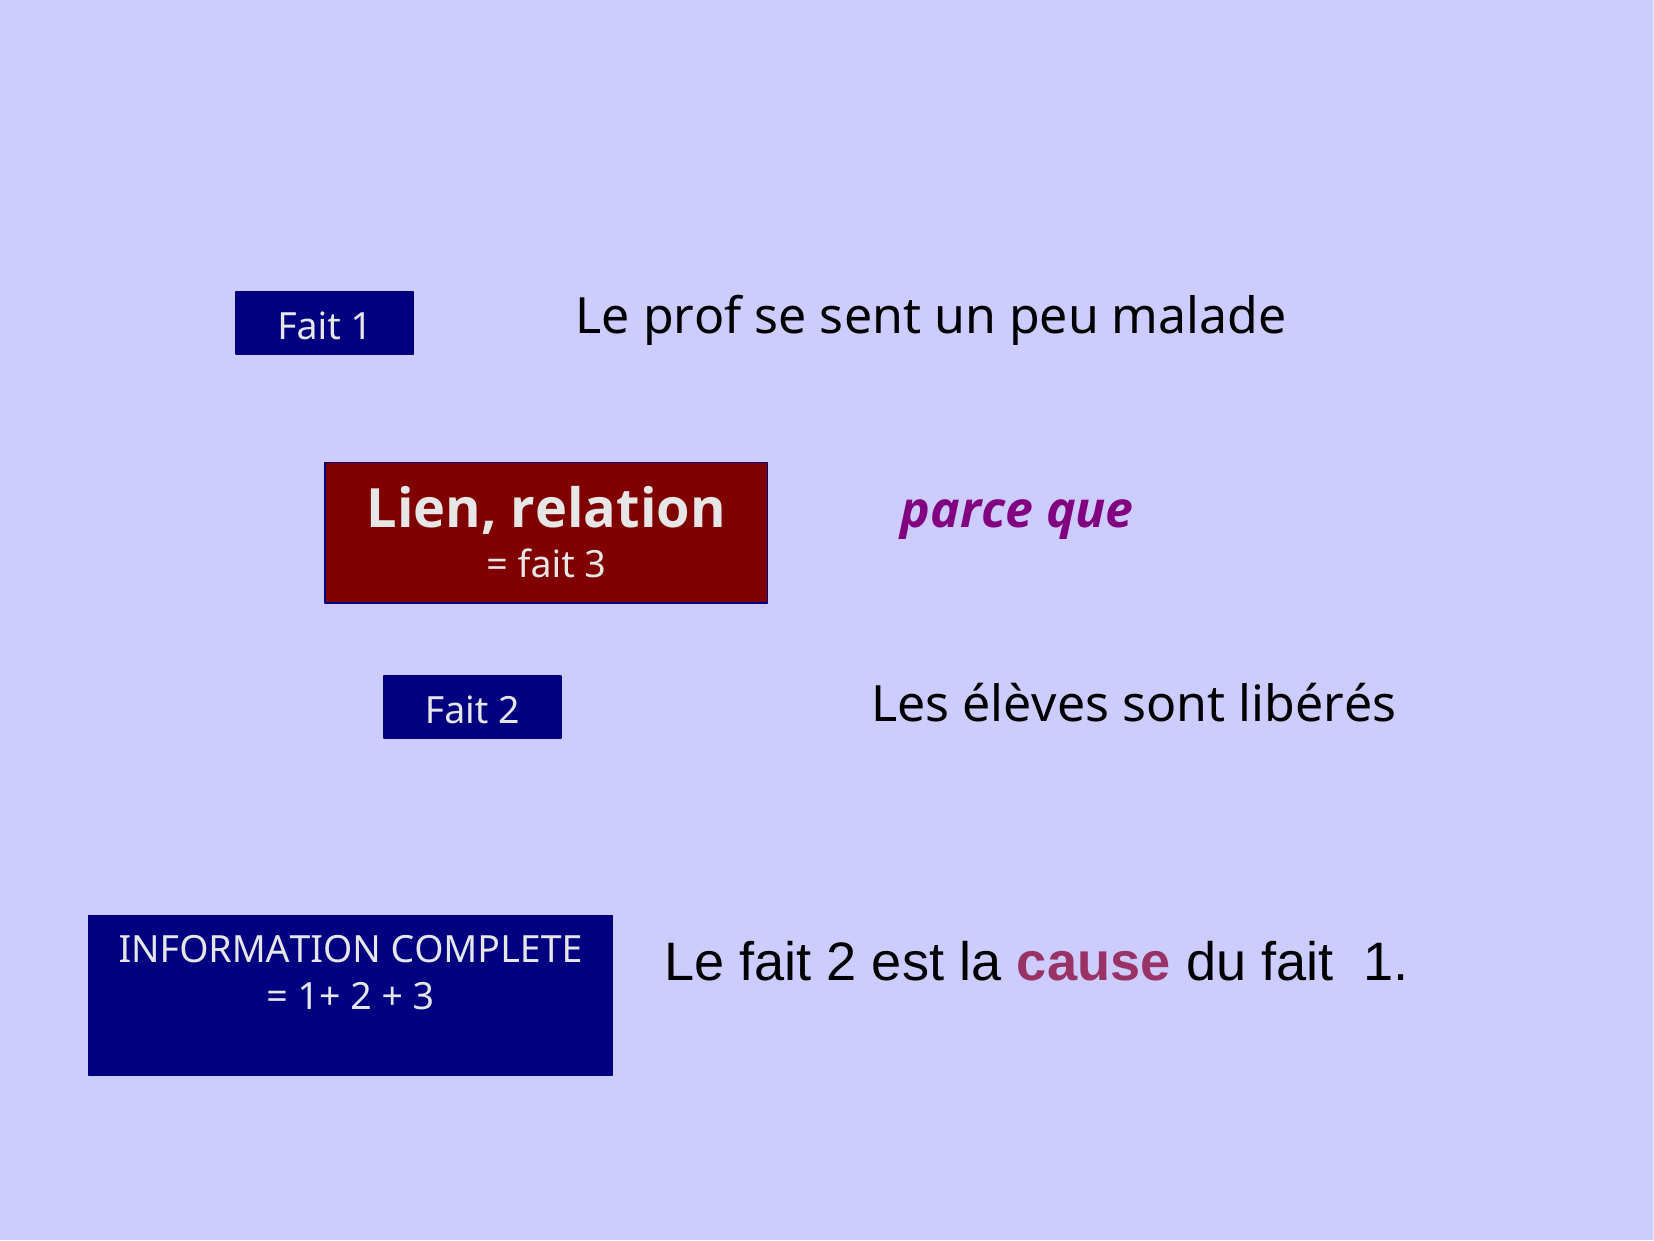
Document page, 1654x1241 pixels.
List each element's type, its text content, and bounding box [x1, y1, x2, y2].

text_box Le prof se sent un peu malade [560, 265, 1430, 355]
text_box Le fait 2 est la cause du fait 1. [649, 921, 1477, 1070]
text_box parce que [885, 472, 1506, 545]
text_box Les élèves sont libérés [856, 653, 1477, 739]
text_box Lien, relation = fait 3 [324, 462, 768, 603]
text_box INFORMATION COMPLETE = 1+ 2 + 3 [88, 915, 613, 1075]
text_box Fait 2 [383, 676, 561, 739]
text_box Fait 1 [236, 292, 414, 355]
